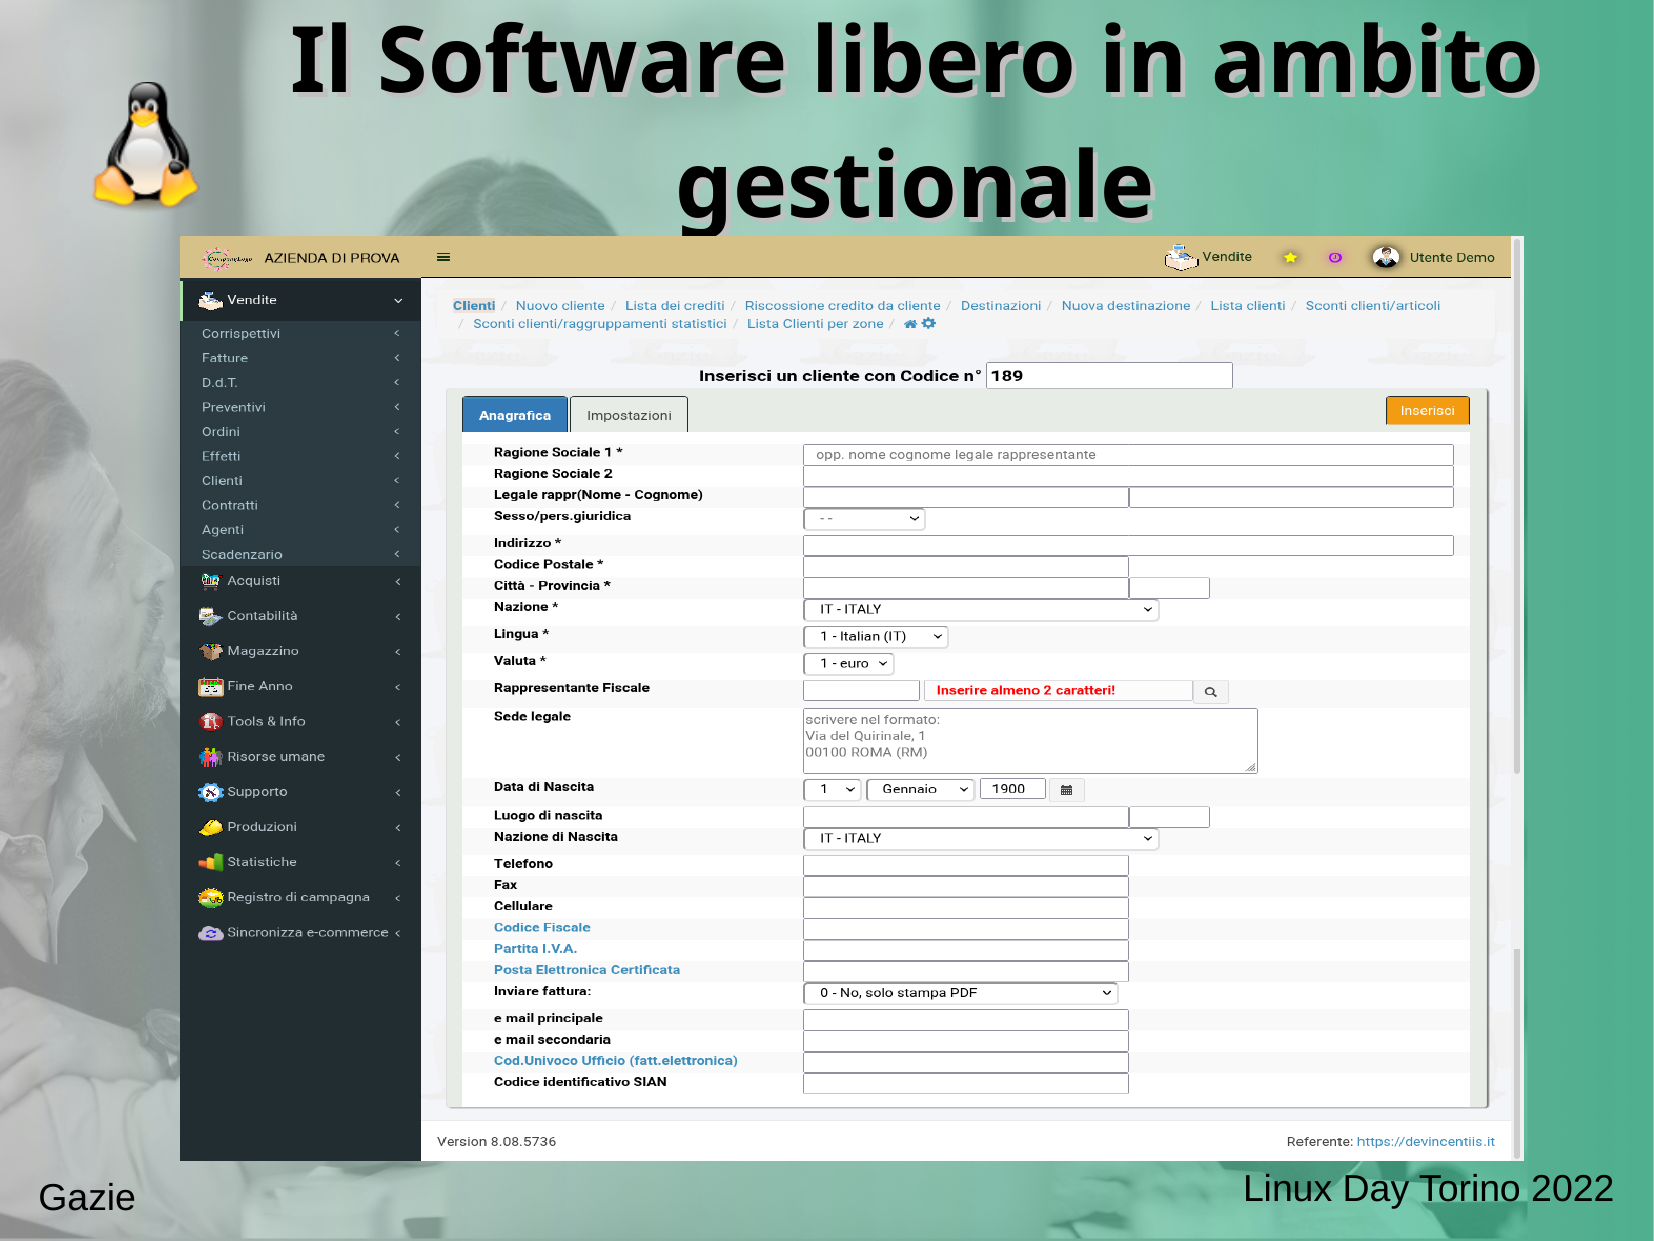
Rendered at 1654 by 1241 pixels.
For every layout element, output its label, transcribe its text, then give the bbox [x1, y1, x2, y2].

table_cell [130, 574, 180, 638]
table_header [130, 410, 180, 510]
picture [0, 0, 1654, 1241]
table_cell [130, 510, 180, 574]
text_box Gazie [23, 1169, 152, 1227]
title Il Software libero in ambito gestionale [259, 17, 1571, 222]
table_cell [130, 766, 180, 830]
table_cell [130, 638, 180, 702]
text_box Linux Day Torino 2022 [1228, 1159, 1630, 1217]
table_cell [130, 702, 180, 766]
